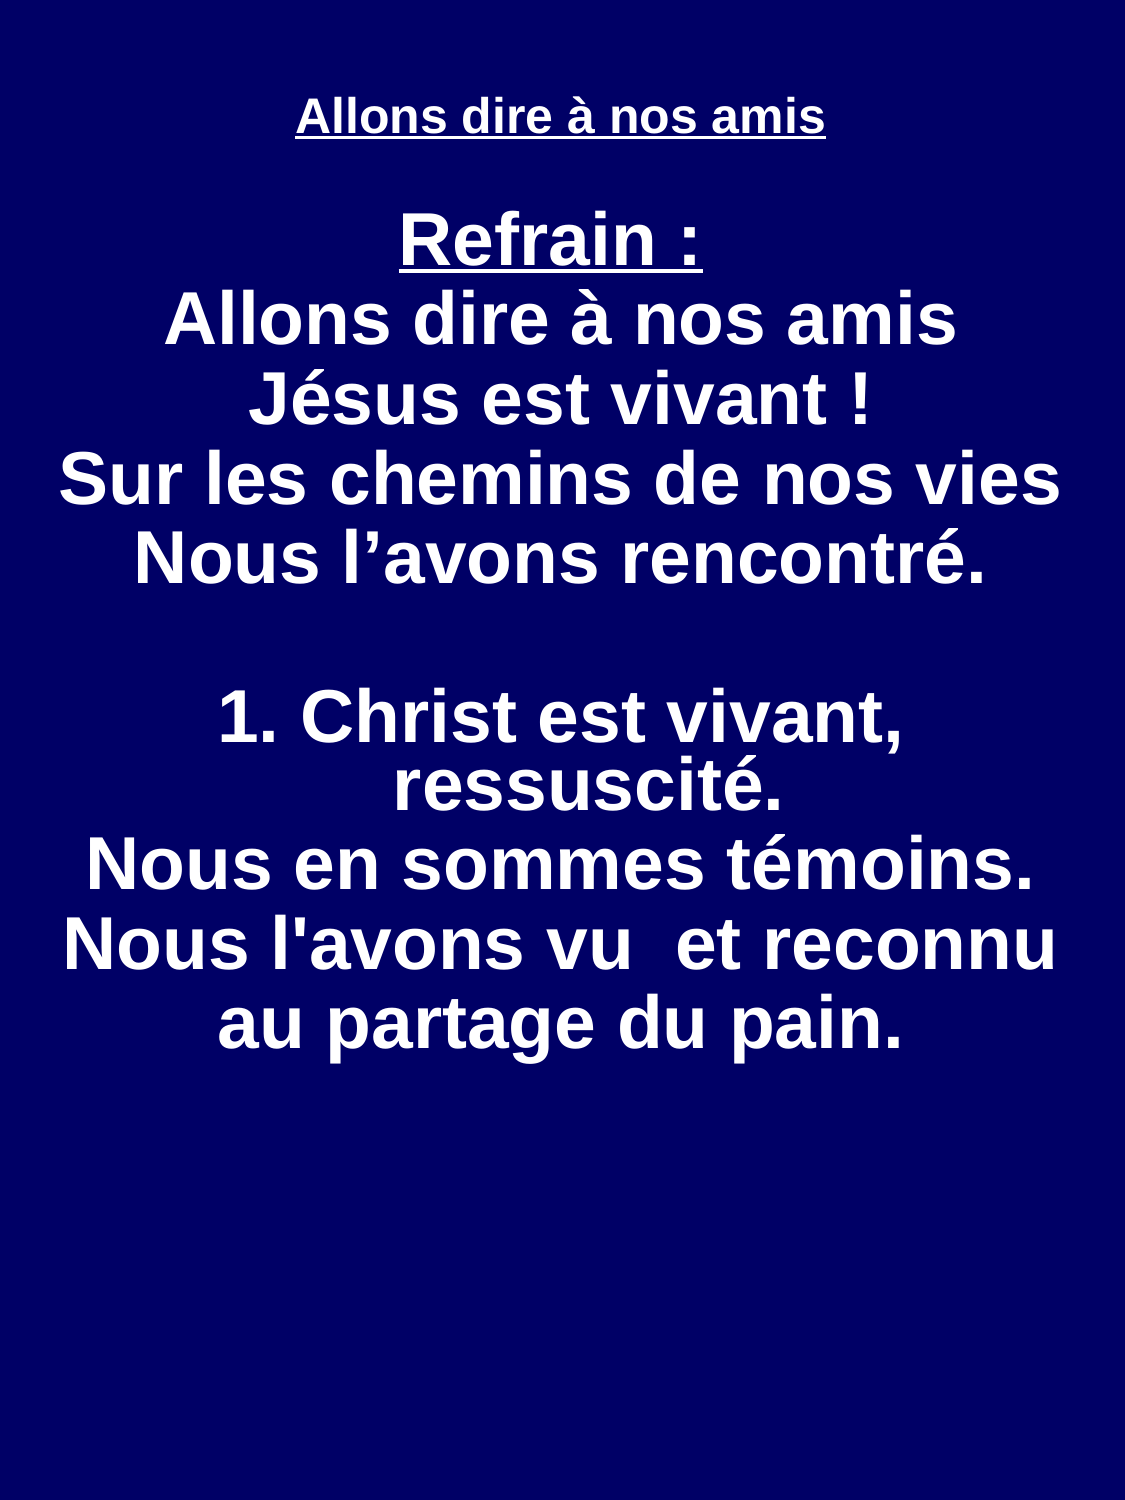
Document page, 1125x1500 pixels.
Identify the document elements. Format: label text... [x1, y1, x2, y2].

text_box Allons dire à nos amis Refrain : Allons dire à nos amis Jésus est vivant ! Sur les chemins de nos vies Nous l’avons rencontré. 1. Christ est vivant, ressuscité. Nous en sommes témoins. Nous l'avons vu et reconnu au partage du pain. [11, 35, 1111, 1441]
